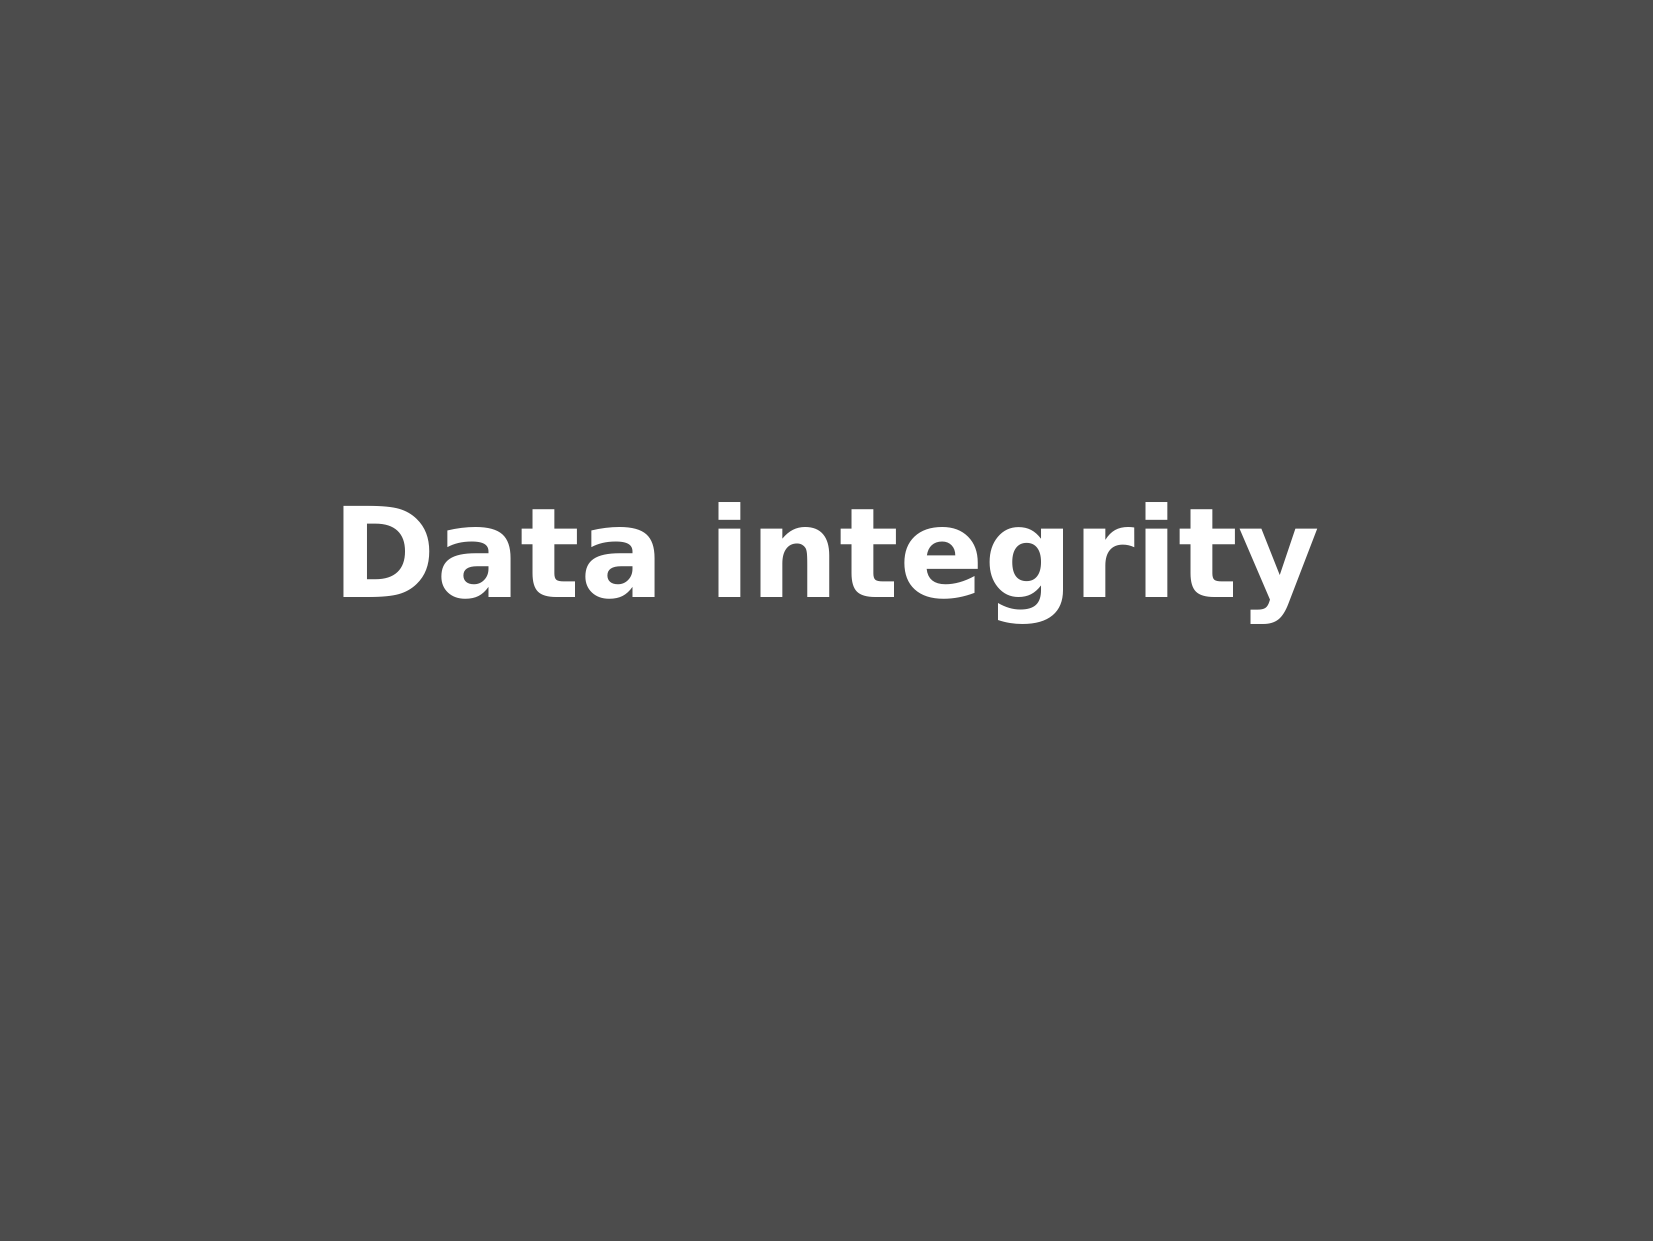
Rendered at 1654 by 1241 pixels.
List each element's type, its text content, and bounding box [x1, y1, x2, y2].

text_box Data integrity [0, 474, 1653, 635]
